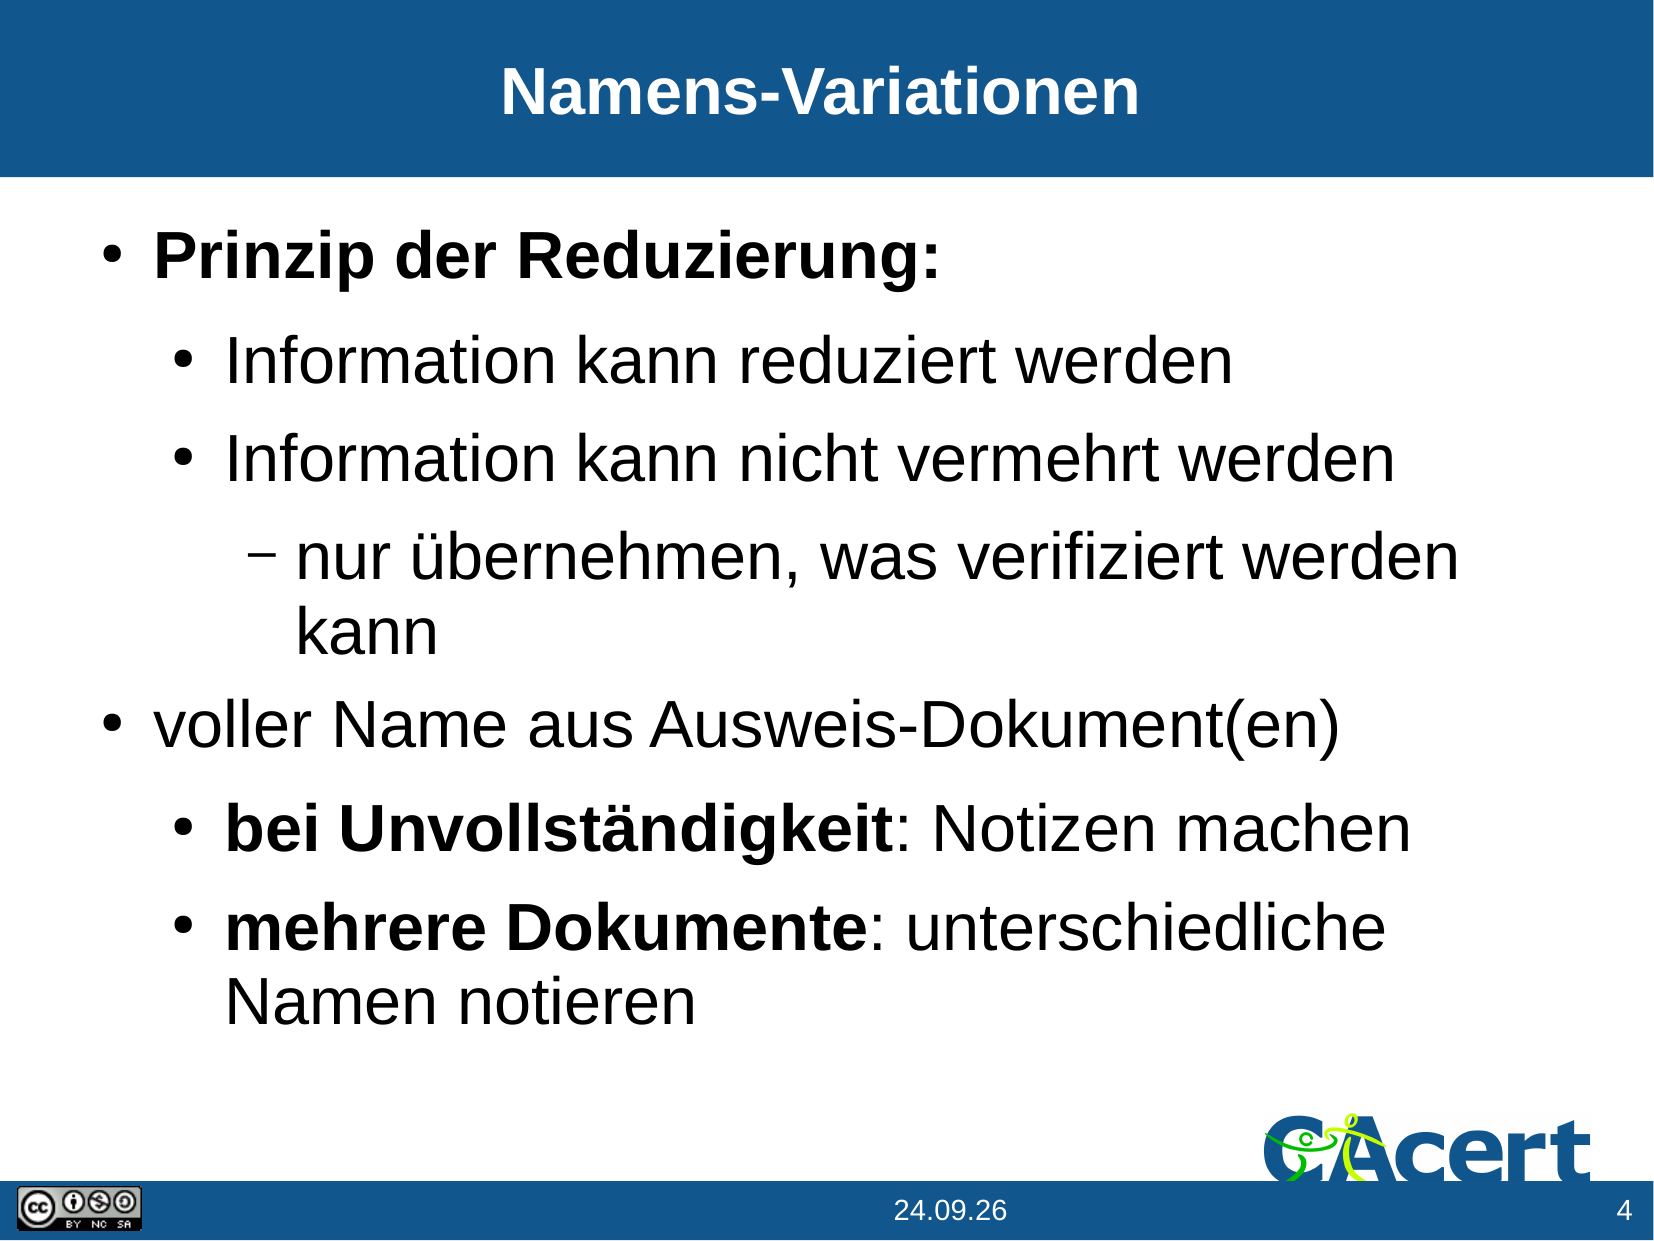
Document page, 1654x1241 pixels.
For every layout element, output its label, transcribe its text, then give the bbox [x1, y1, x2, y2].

title Namens-Variationen [76, 17, 1565, 166]
list Prinzip der Reduzierung: Information kann reduziert werden Information kann nicht vermehrt werden nur übernehmen, was verifiziert werden kann voller Name aus Ausweis-Dokument(en) bei Unvollständigkeit: Notizen machen mehrere Dokumente: unterschiedliche Namen notieren [82, 218, 1571, 1091]
picture [1263, 1112, 1591, 1181]
picture [17, 1186, 142, 1231]
